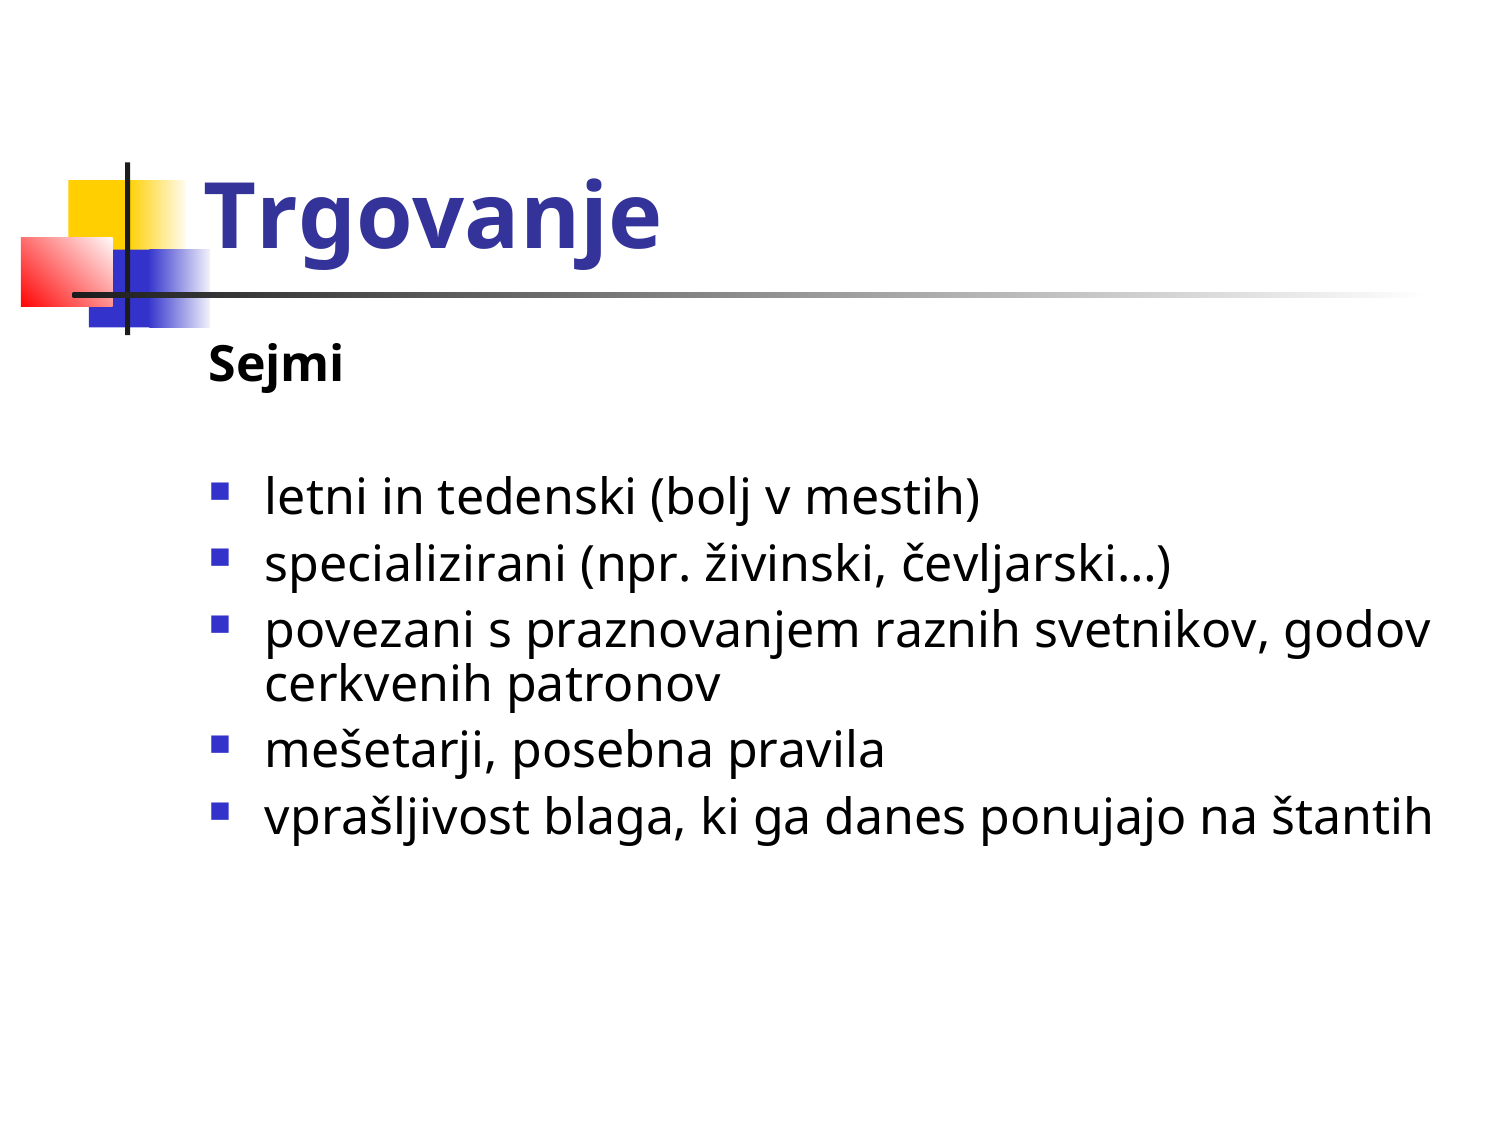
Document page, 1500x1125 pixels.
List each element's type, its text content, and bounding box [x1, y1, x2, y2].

title Trgovanje [188, 35, 1468, 276]
list Sejmi letni in tedenski (bolj v mestih) specializirani (npr. živinski, čevljarski…) povezani s praznovanjem raznih svetnikov, godov cerkvenih patronov mešetarji, posebna pravila vprašljivost blaga, ki ga danes ponujajo na štantih [193, 331, 1469, 1007]
